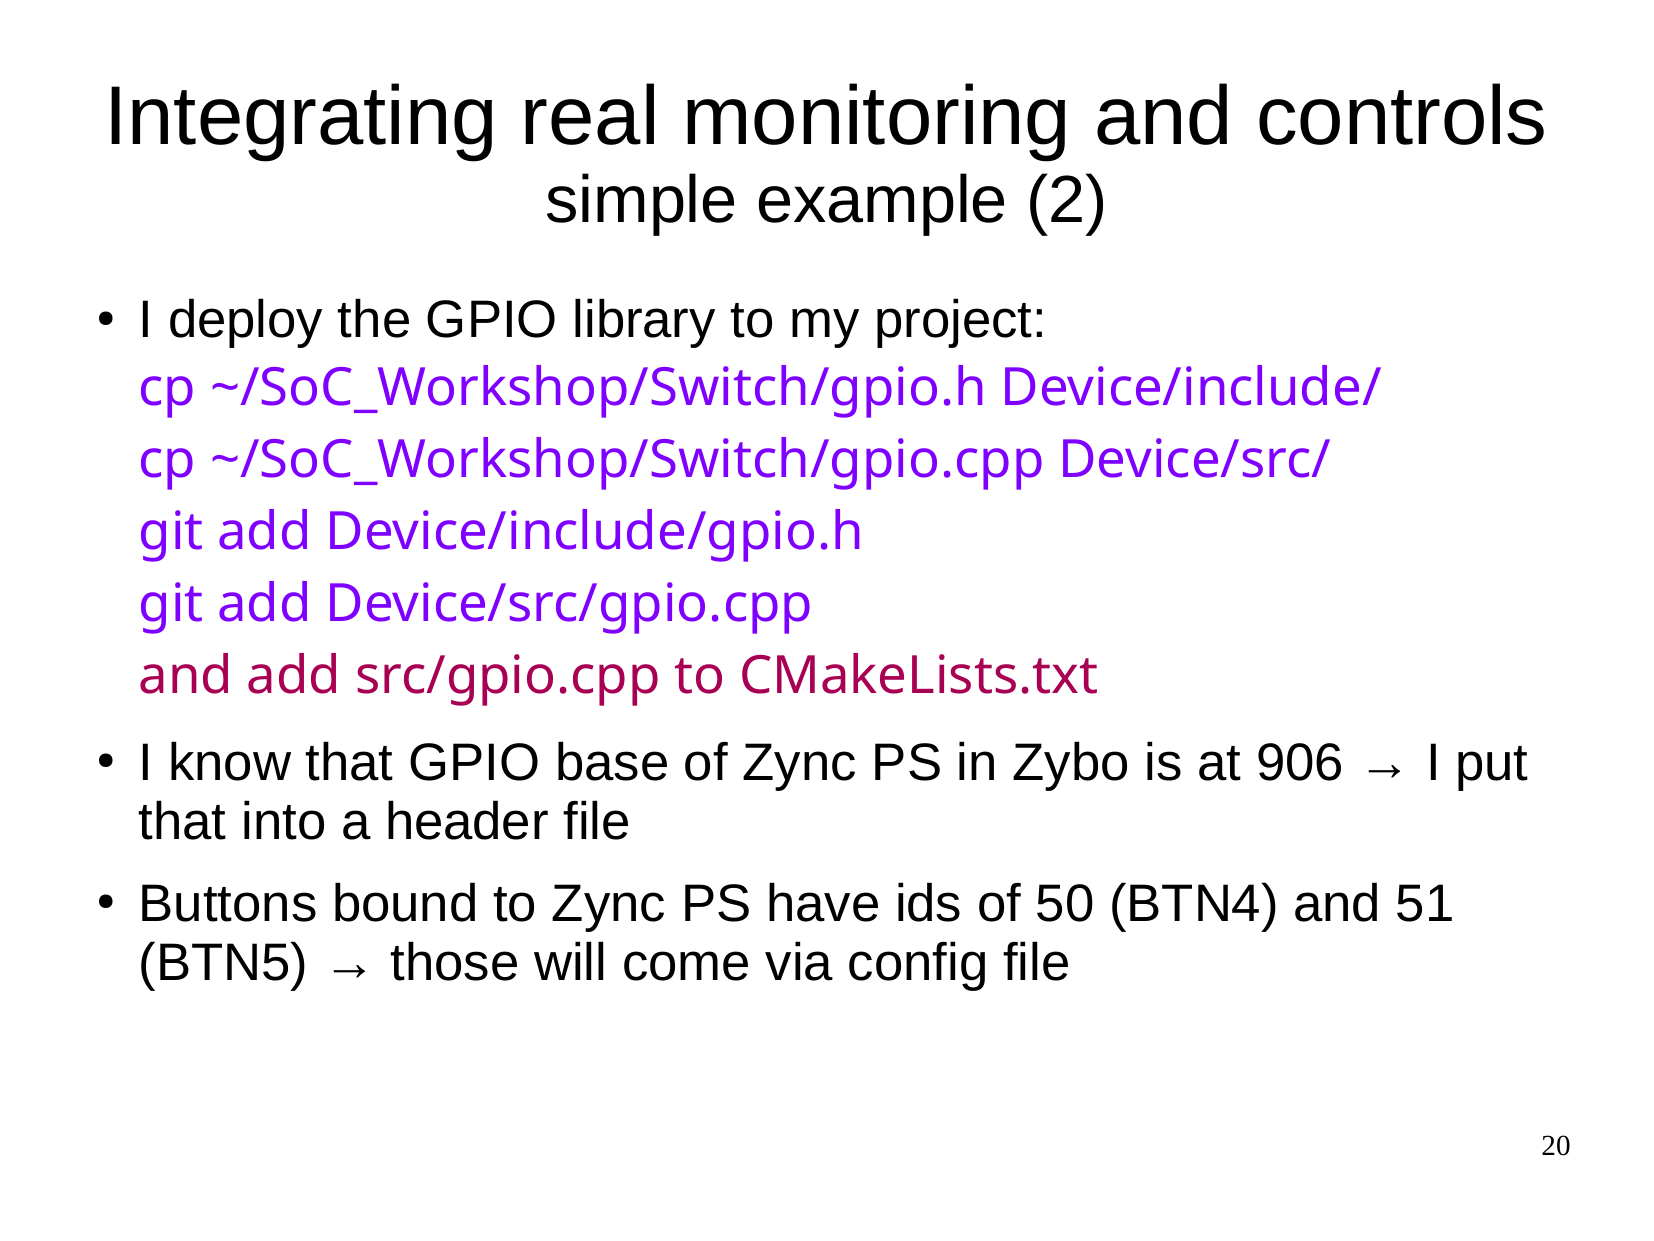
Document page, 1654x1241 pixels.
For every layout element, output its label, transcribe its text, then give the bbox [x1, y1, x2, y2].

title Integrating real monitoring and controls simple example (2) [82, 49, 1571, 257]
list I deploy the GPIO library to my project: cp ~/SoC_Workshop/Switch/gpio.h Device/include/ cp ~/SoC_Workshop/Switch/gpio.cpp Device/src/ git add Device/include/gpio.h git add Device/src/gpio.cpp and add src/gpio.cpp to CMakeLists.txt I know that GPIO base of Zync PS in Zybo is at 906 → I put that into a header file Buttons bound to Zync PS have ids of 50 (BTN4) and 51 (BTN5) → those will come via config file [82, 290, 1571, 1010]
